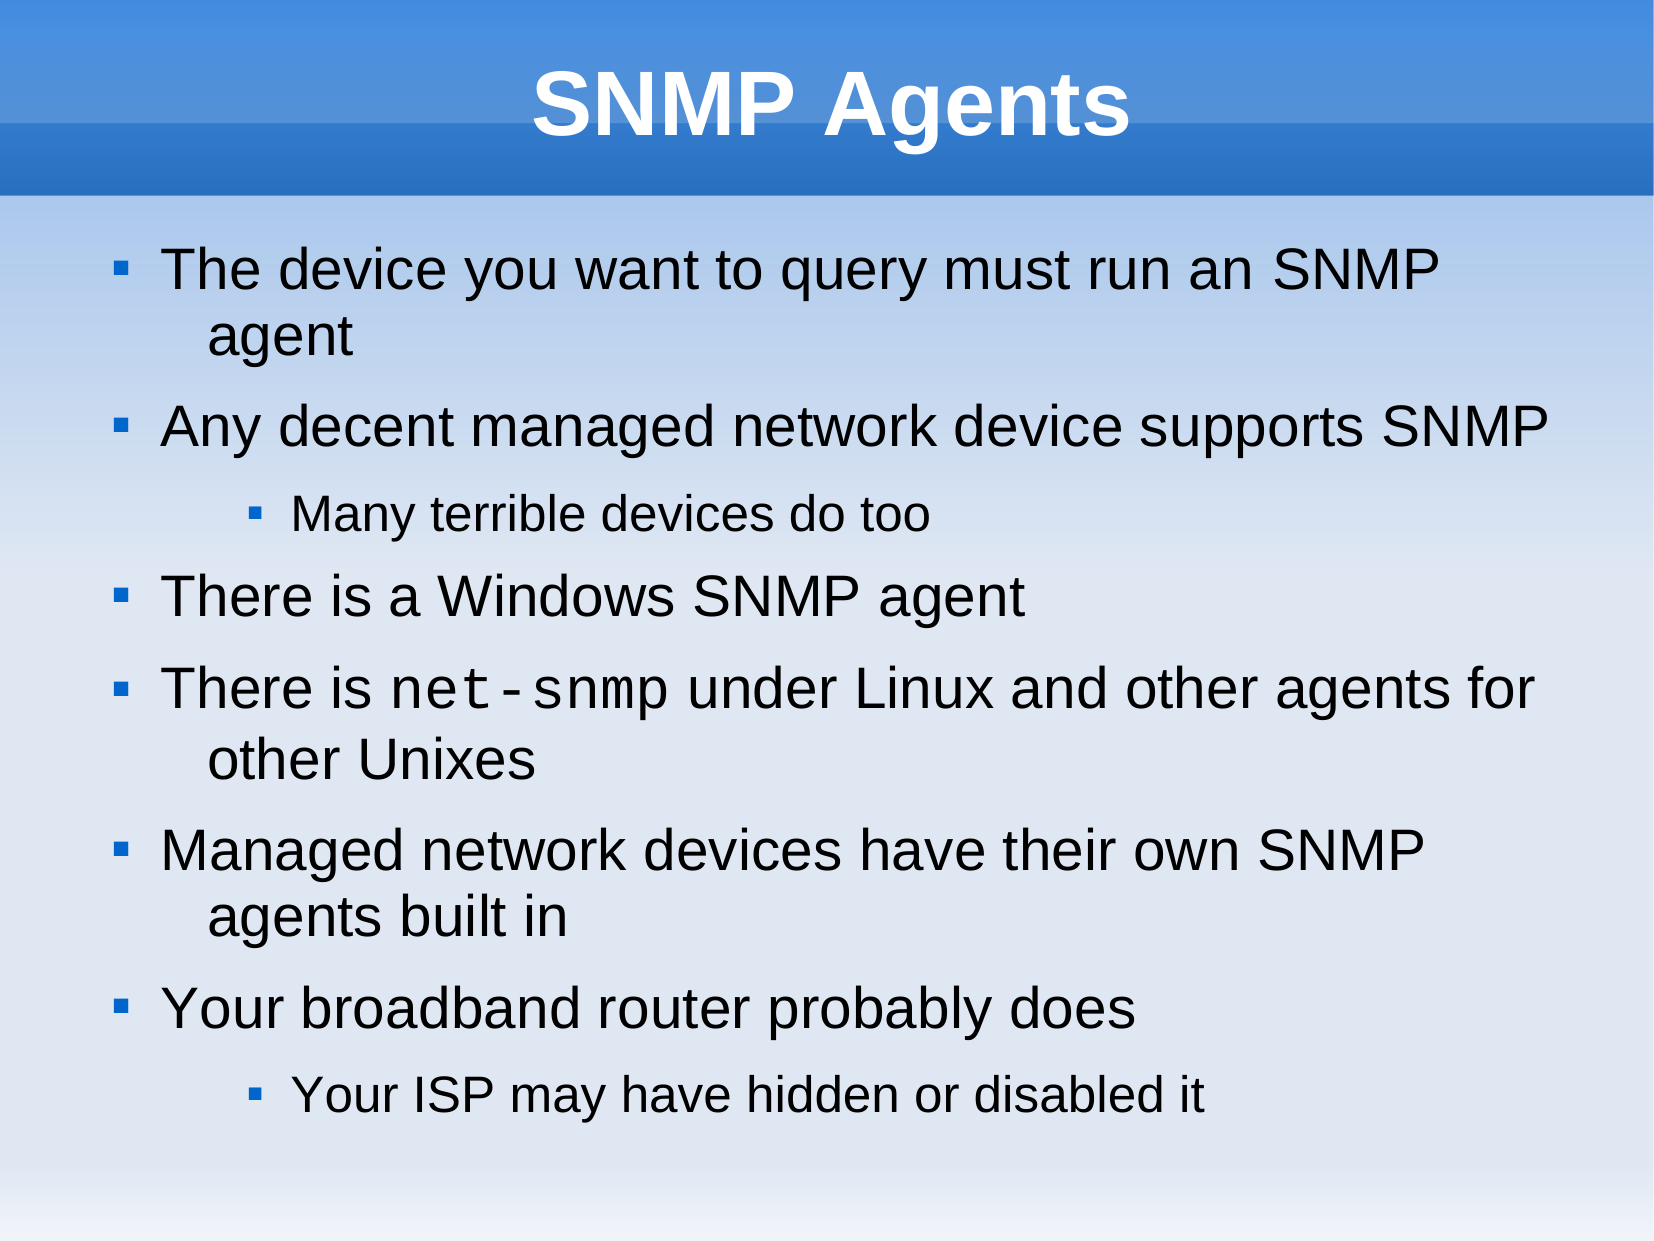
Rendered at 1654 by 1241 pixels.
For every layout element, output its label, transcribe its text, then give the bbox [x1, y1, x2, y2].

picture [0, 0, 1654, 1241]
list The device you want to query must run an SNMP agent Any decent managed network device supports SNMP Many terrible devices do too There is a Windows SNMP agent There is net-snmp under Linux and other agents for other Unixes Managed network devices have their own SNMP agents built in Your broadband router probably does Your ISP may have hidden or disabled it [82, 236, 1571, 1182]
title SNMP Agents [88, 0, 1577, 207]
